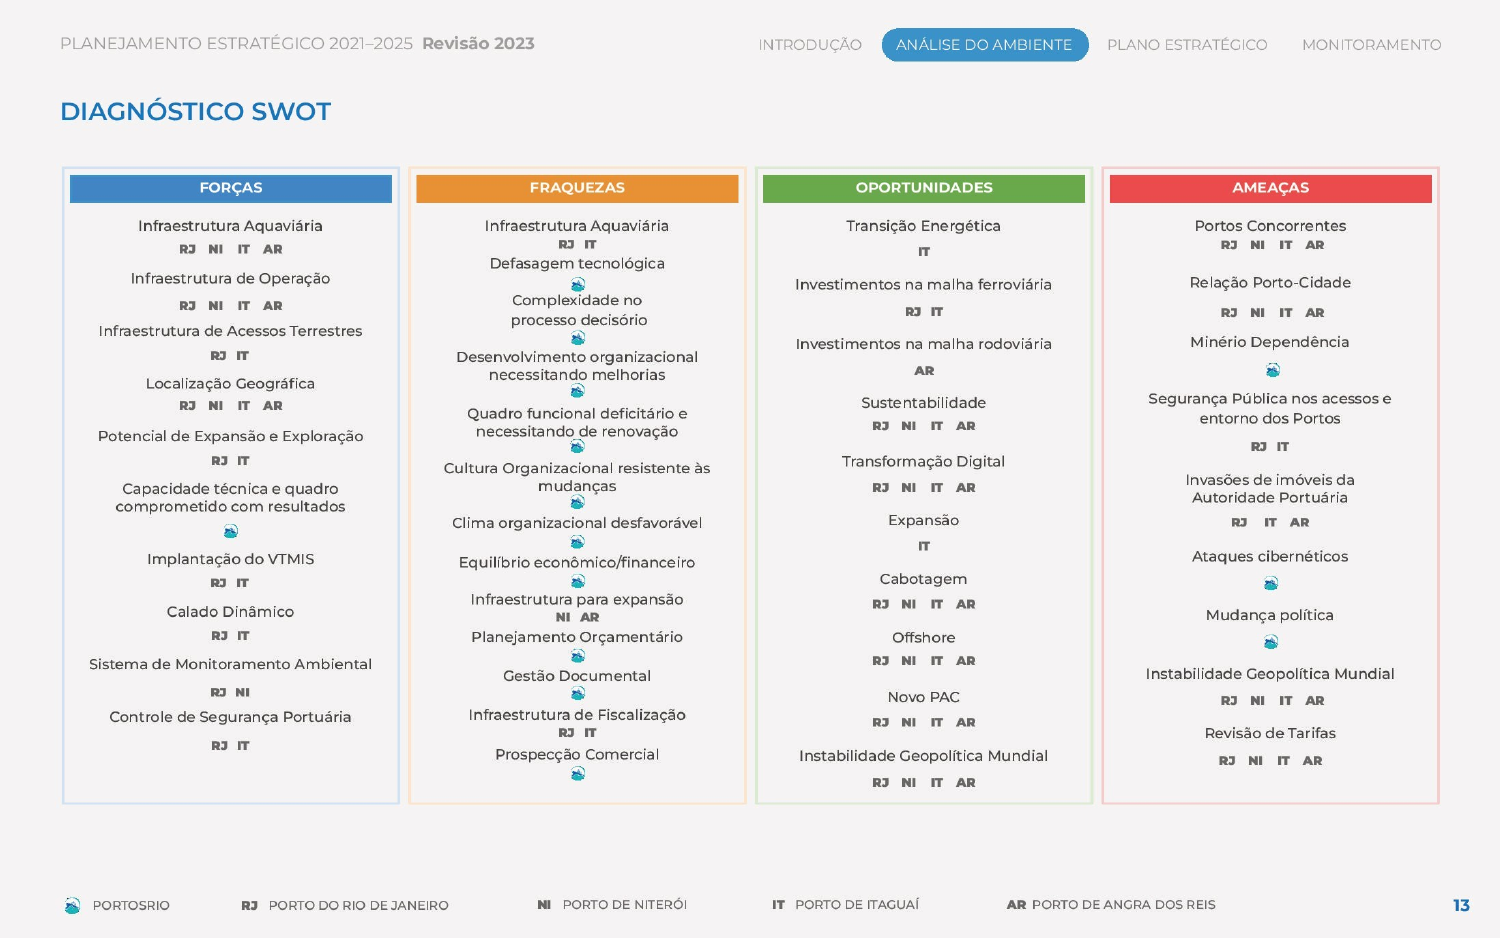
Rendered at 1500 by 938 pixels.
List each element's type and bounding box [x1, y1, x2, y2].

text_box [0, 0, 1500, 938]
